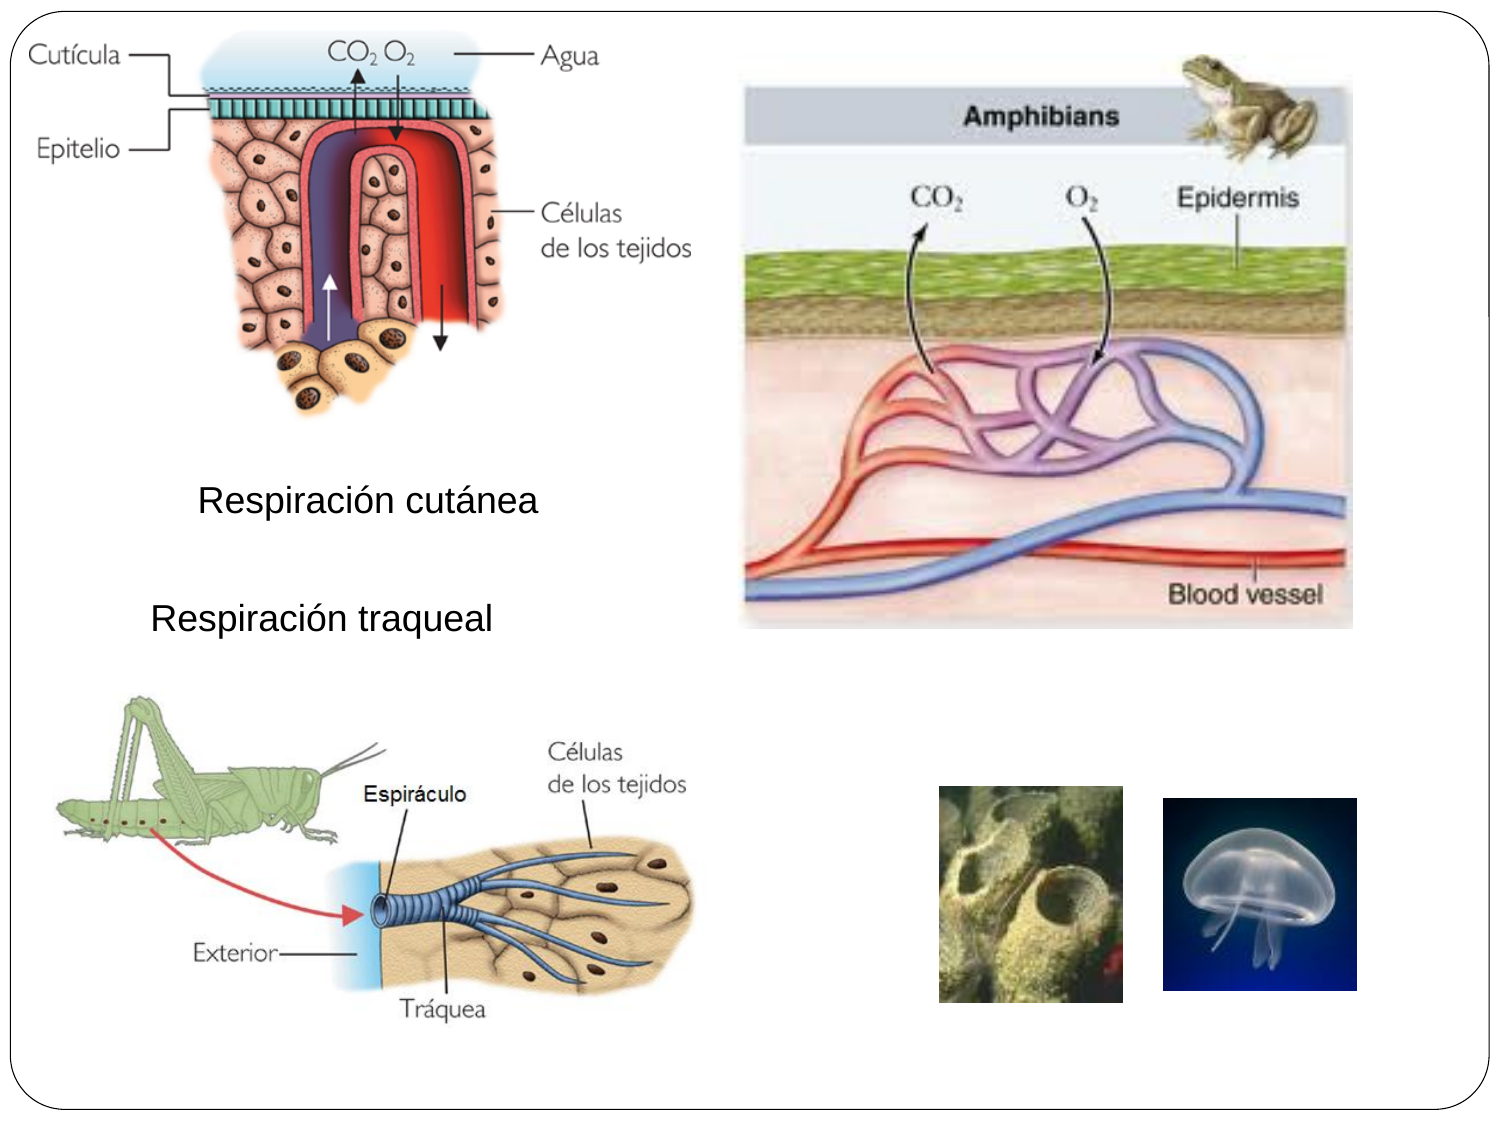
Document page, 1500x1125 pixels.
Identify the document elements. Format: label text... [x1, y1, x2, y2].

picture [1163, 798, 1357, 991]
picture [53, 692, 751, 1055]
picture [738, 54, 1353, 629]
text_box Respiración cutánea [183, 467, 561, 529]
picture [29, 31, 691, 424]
picture [939, 786, 1123, 1003]
text_box Respiración traqueal [135, 586, 562, 647]
